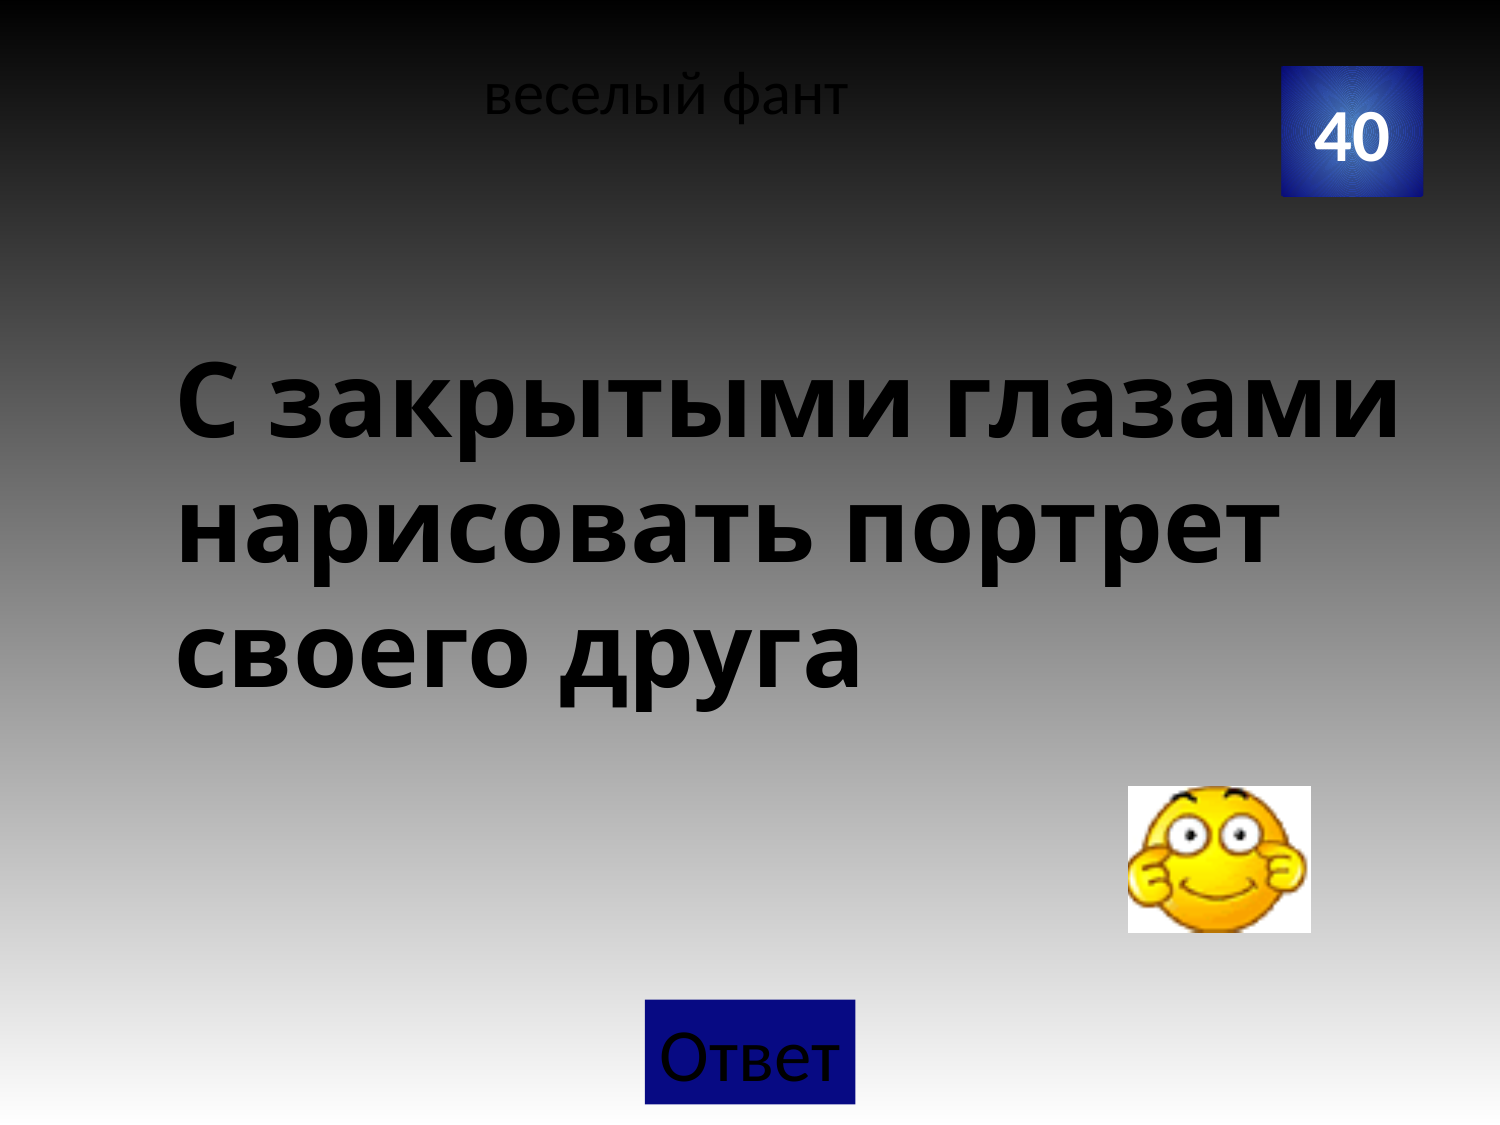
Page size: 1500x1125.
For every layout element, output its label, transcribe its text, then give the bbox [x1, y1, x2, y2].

title веселый фант [75, 45, 1258, 233]
picture [1128, 786, 1311, 933]
list С закрытыми глазами нарисовать портрет своего друга [159, 326, 1425, 1000]
text_box 40 [1281, 66, 1424, 197]
